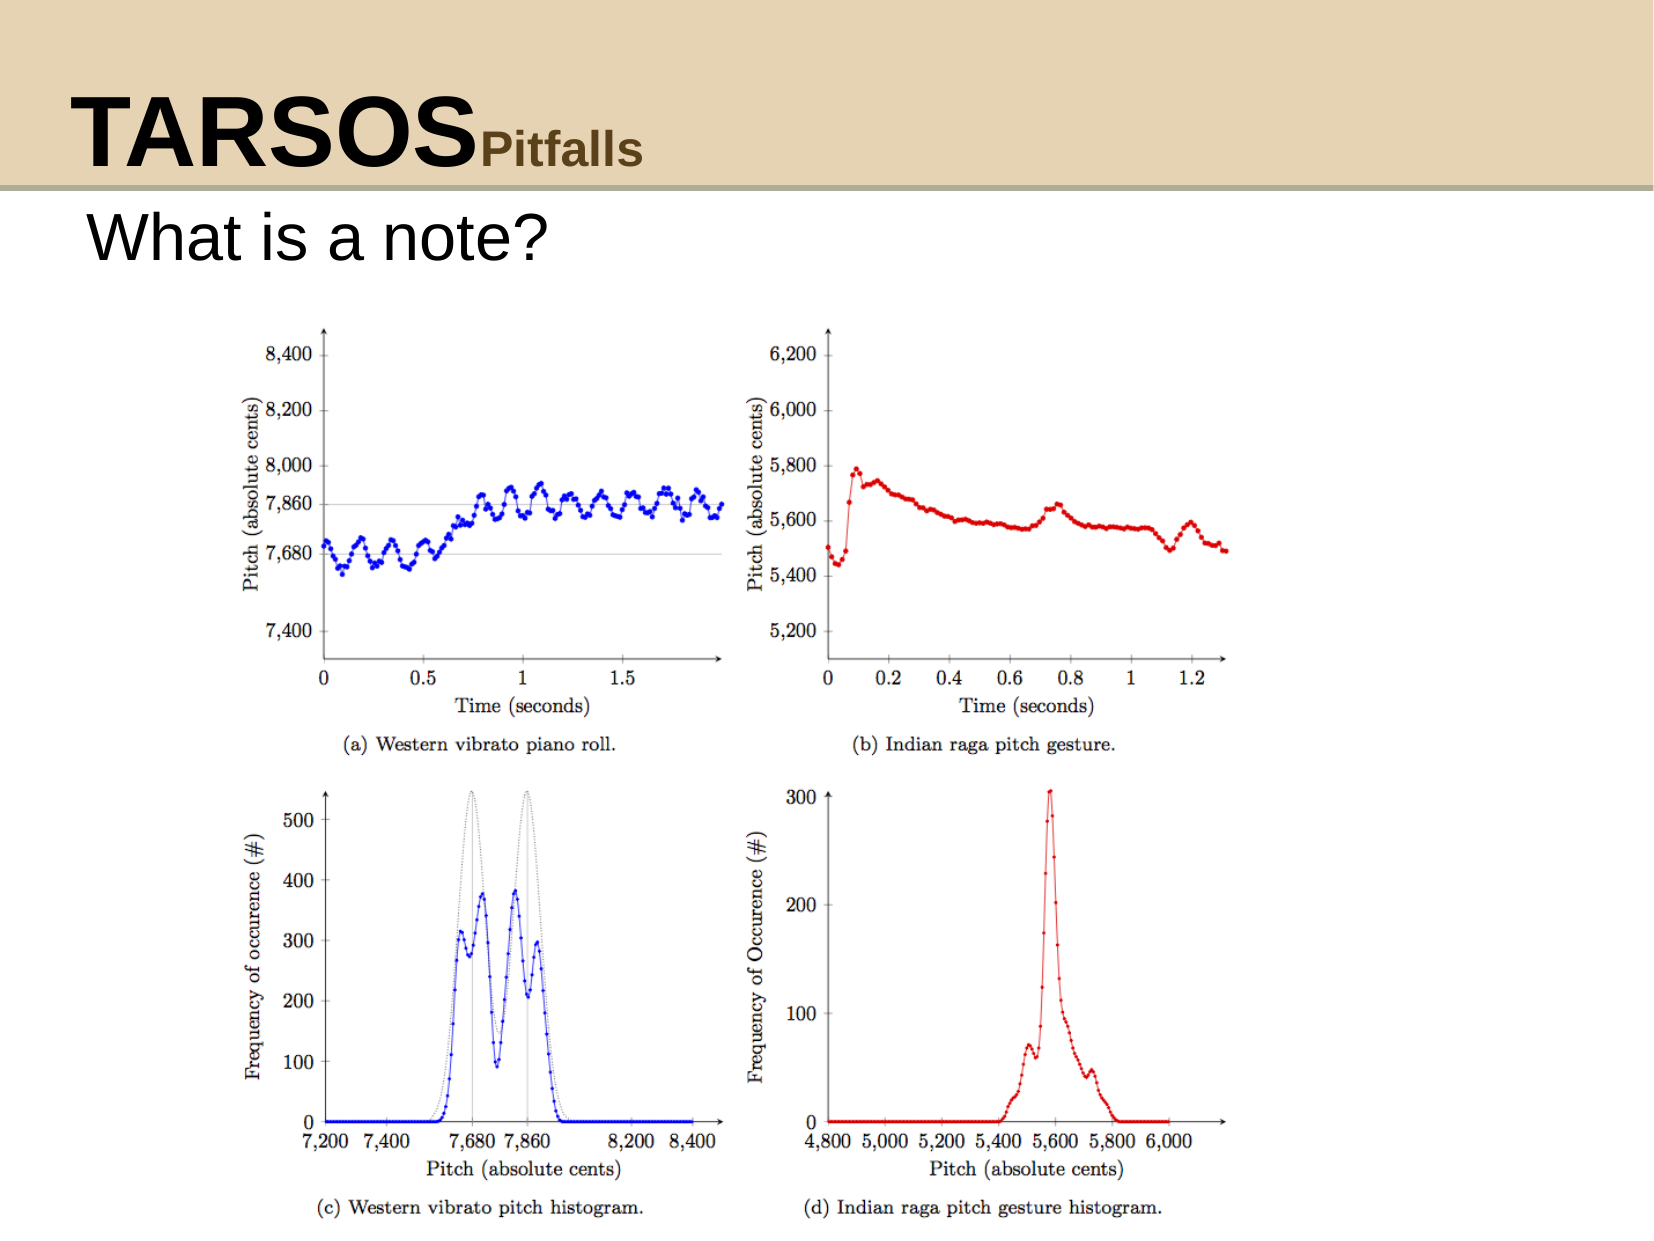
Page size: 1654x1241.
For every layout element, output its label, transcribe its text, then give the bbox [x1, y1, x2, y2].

subtitle What is a note? [86, 238, 1576, 1058]
title TARSOSPitfalls [0, 0, 1654, 188]
picture [214, 1058, 1285, 1238]
